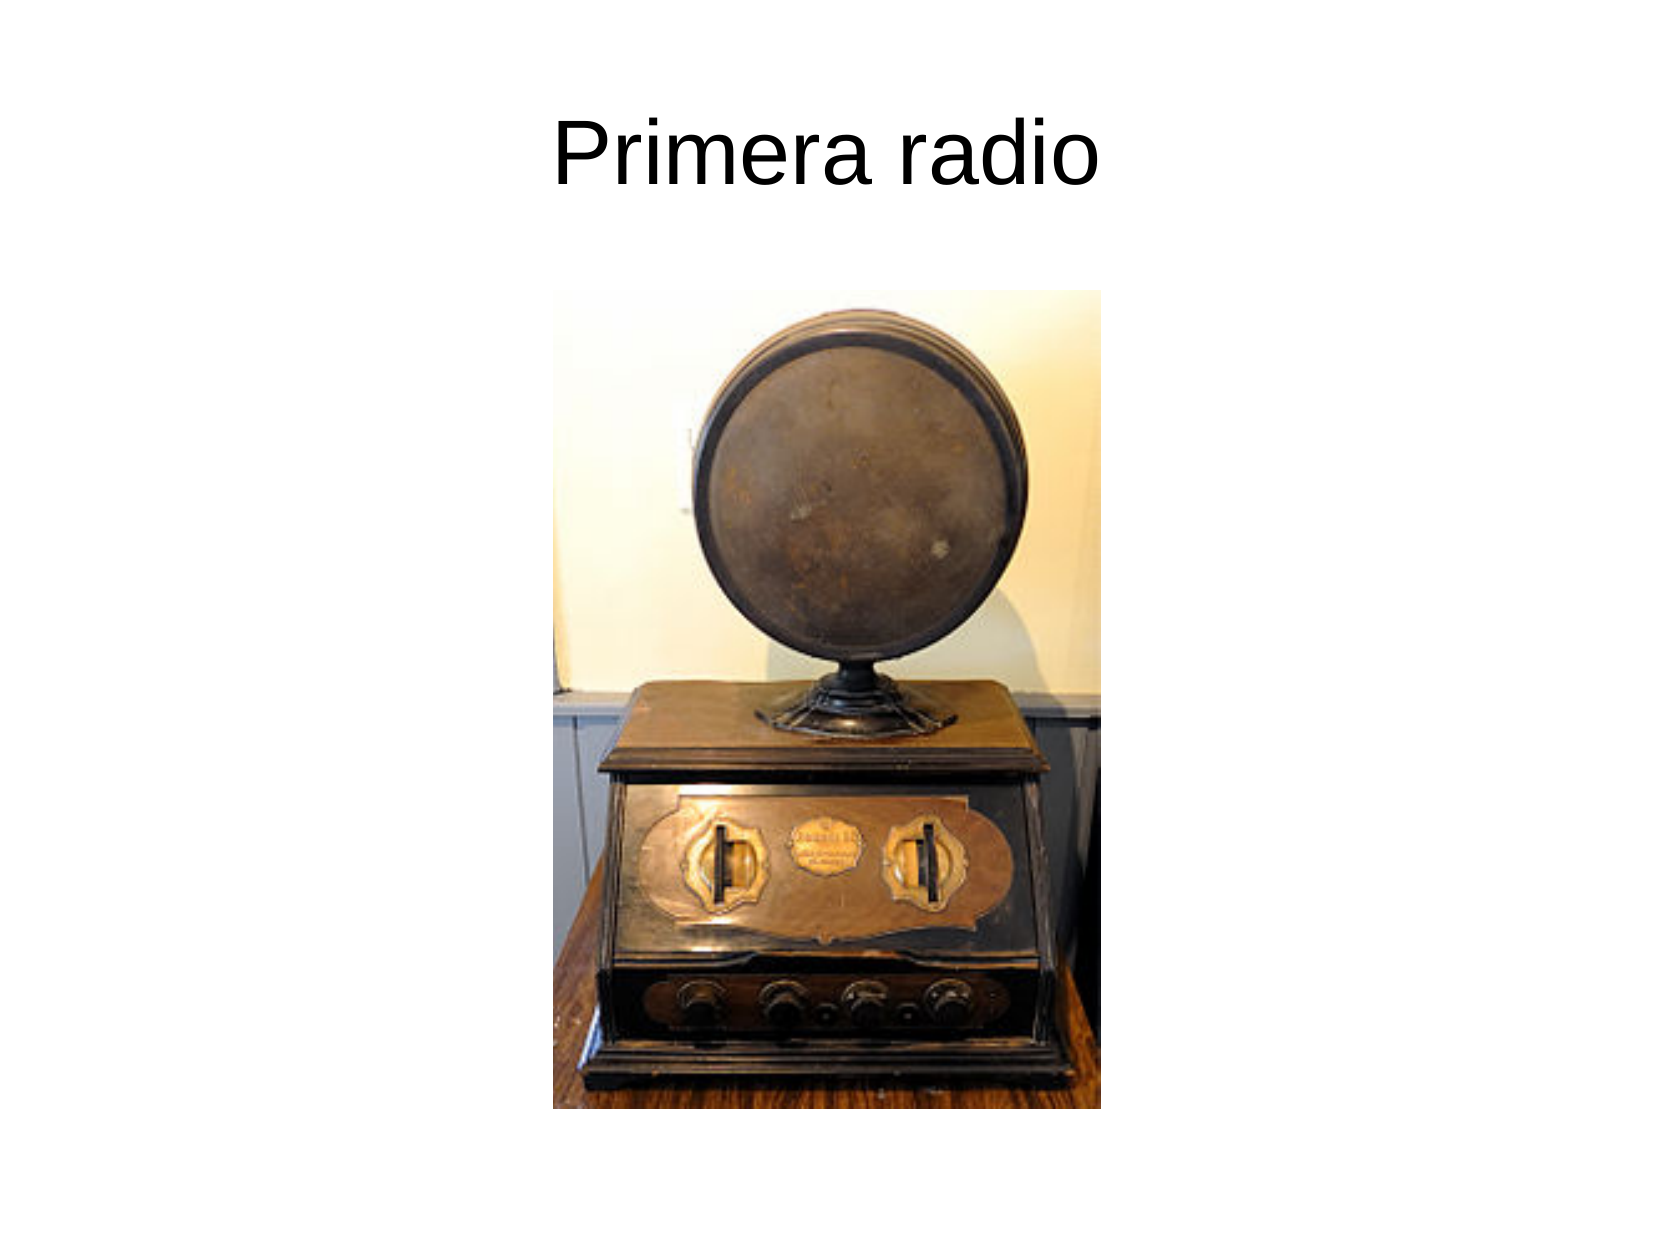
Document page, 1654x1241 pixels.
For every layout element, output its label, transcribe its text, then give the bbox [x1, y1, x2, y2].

picture [553, 290, 1101, 1109]
title Primera radio [82, 49, 1571, 257]
